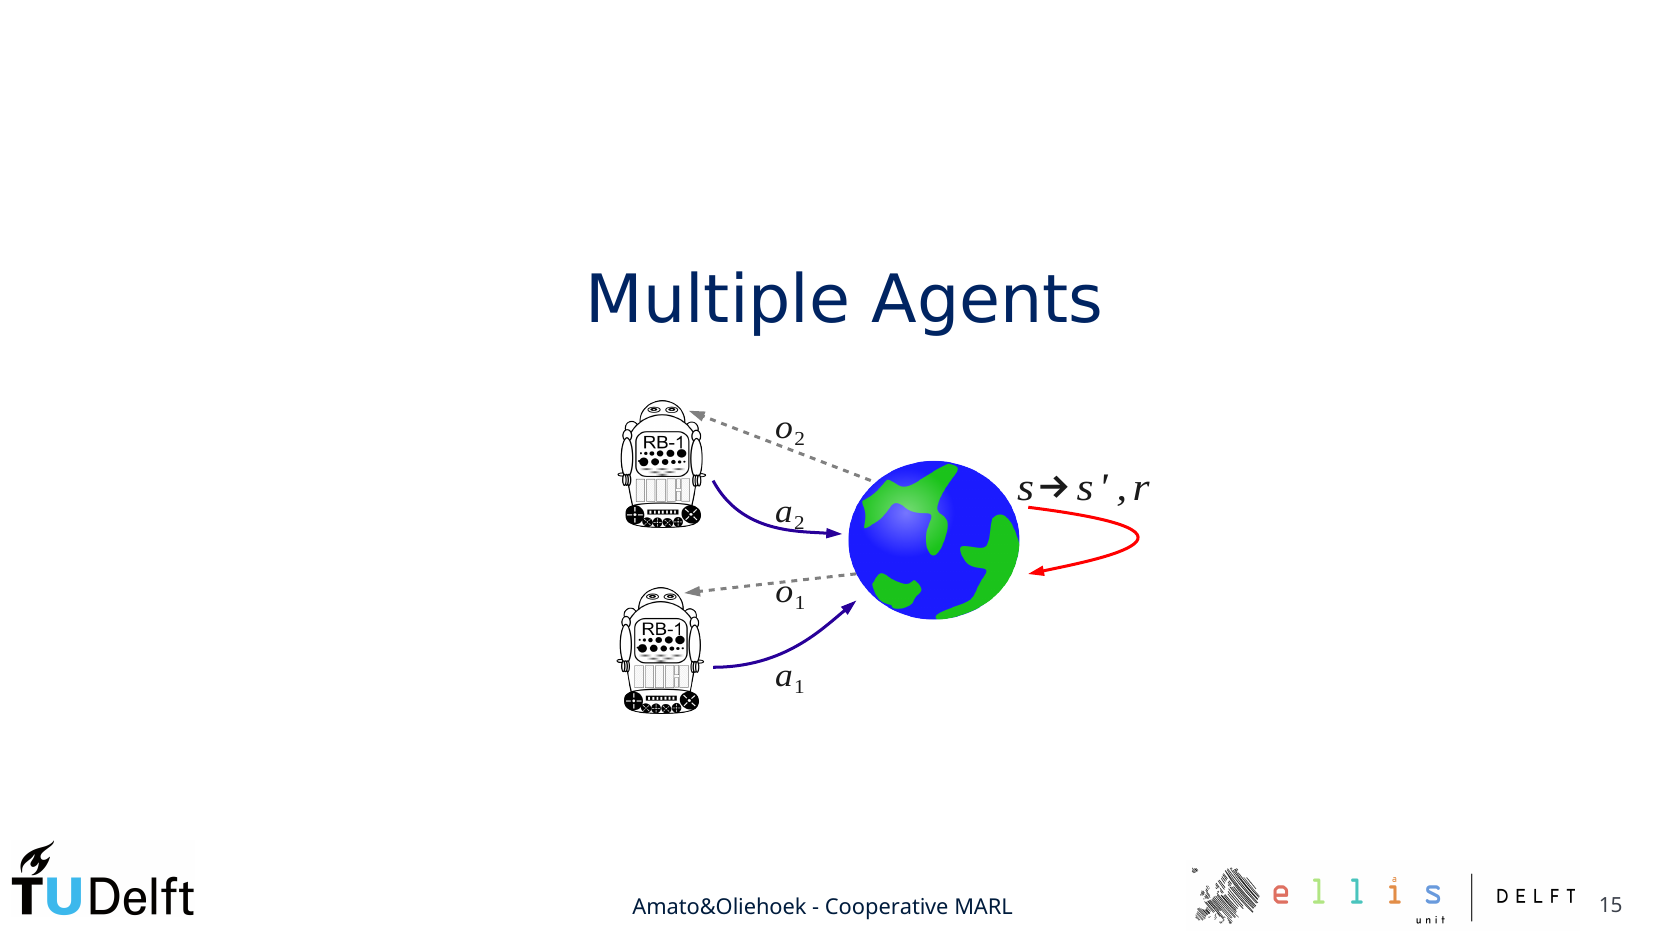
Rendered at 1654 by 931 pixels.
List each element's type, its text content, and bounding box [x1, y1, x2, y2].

subtitle Multiple Agents [63, 124, 1571, 757]
chart [769, 408, 811, 451]
picture [613, 400, 716, 528]
picture [11, 840, 195, 917]
chart [769, 657, 810, 699]
chart [769, 493, 810, 535]
chart [1009, 465, 1158, 509]
picture [841, 453, 1027, 626]
chart [769, 572, 811, 615]
picture [1186, 860, 1580, 931]
picture [612, 587, 714, 714]
